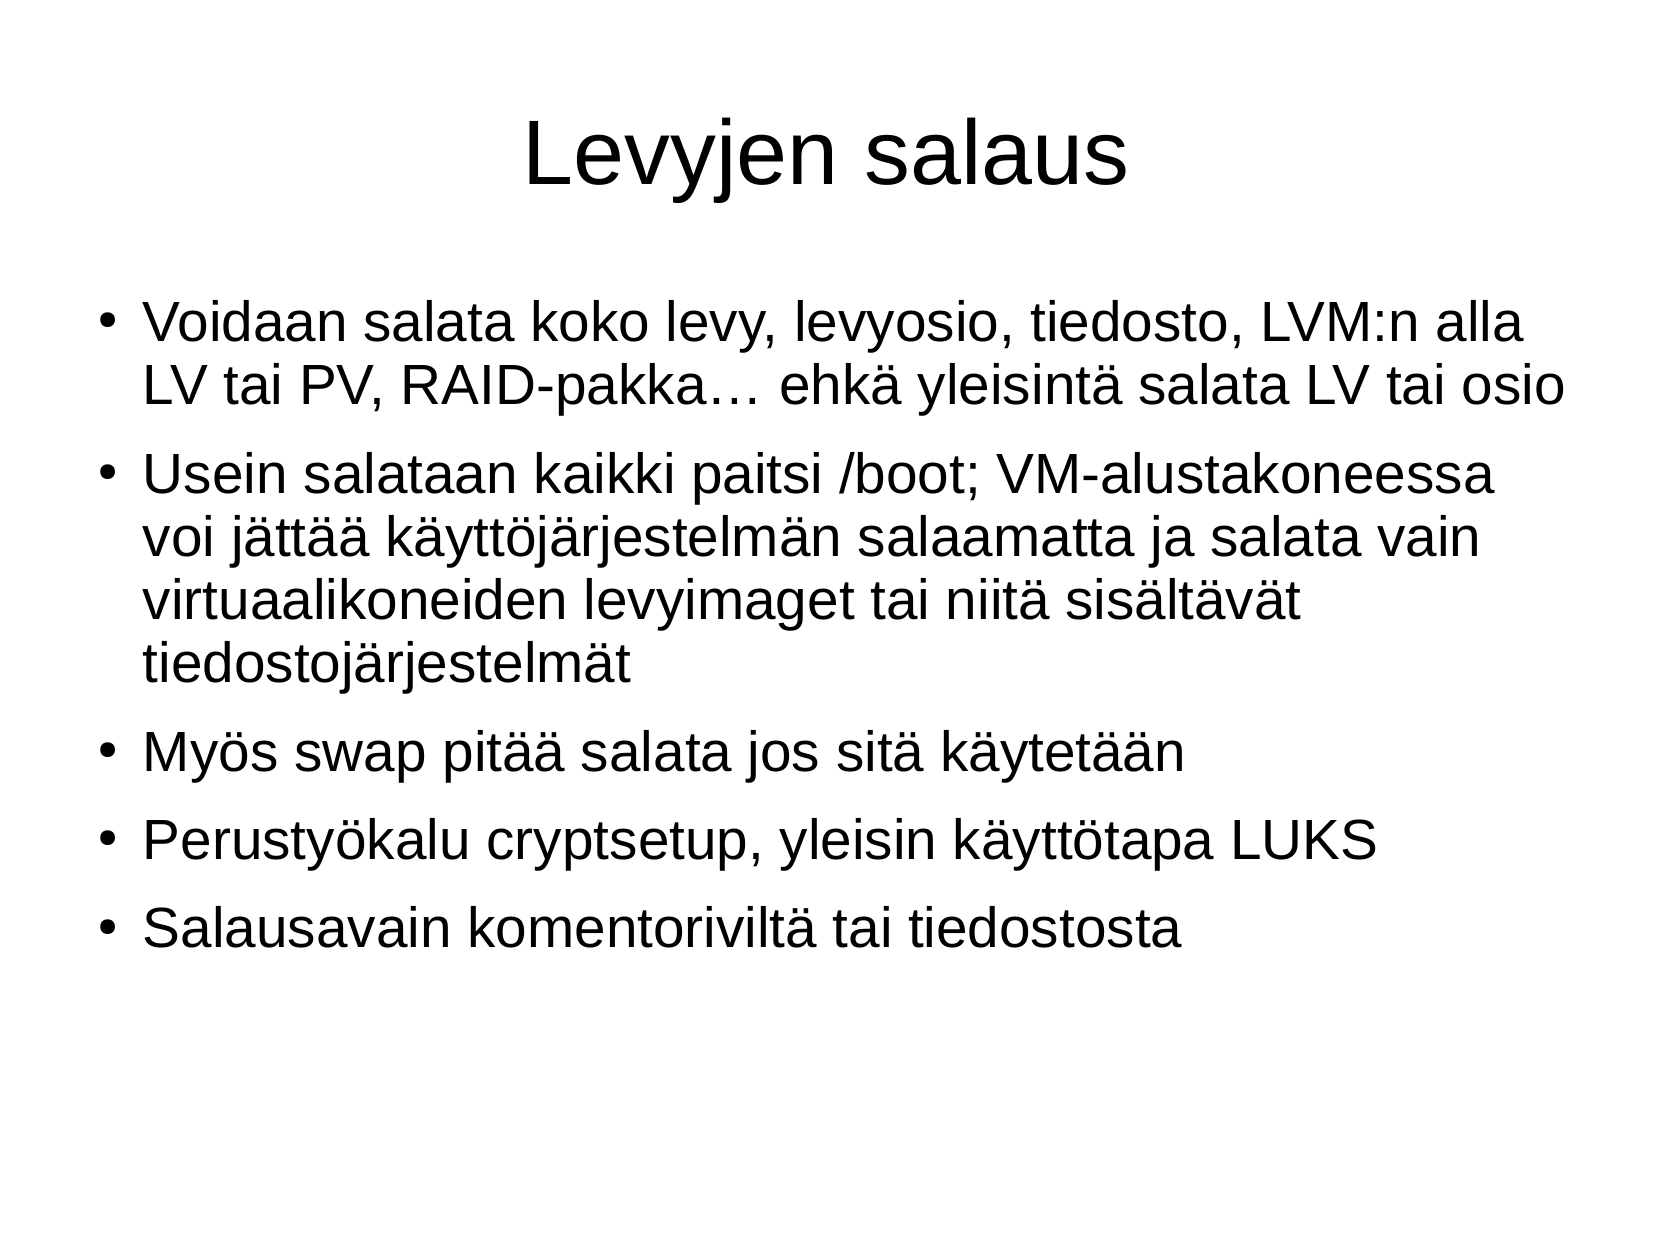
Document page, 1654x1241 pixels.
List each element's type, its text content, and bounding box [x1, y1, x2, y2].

list Voidaan salata koko levy, levyosio, tiedosto, LVM:n alla LV tai PV, RAID-pakka… ehkä yleisintä salata LV tai osio Usein salataan kaikki paitsi /boot; VM-alustakoneessa voi jättää käyttöjärjestelmän salaamatta ja salata vain virtuaalikoneiden levyimaget tai niitä sisältävät tiedostojärjestelmät Myös swap pitää salata jos sitä käytetään Perustyökalu cryptsetup, yleisin käyttötapa LUKS Salausavain komentoriviltä tai tiedostosta [82, 290, 1571, 1010]
title Levyjen salaus [82, 49, 1571, 257]
